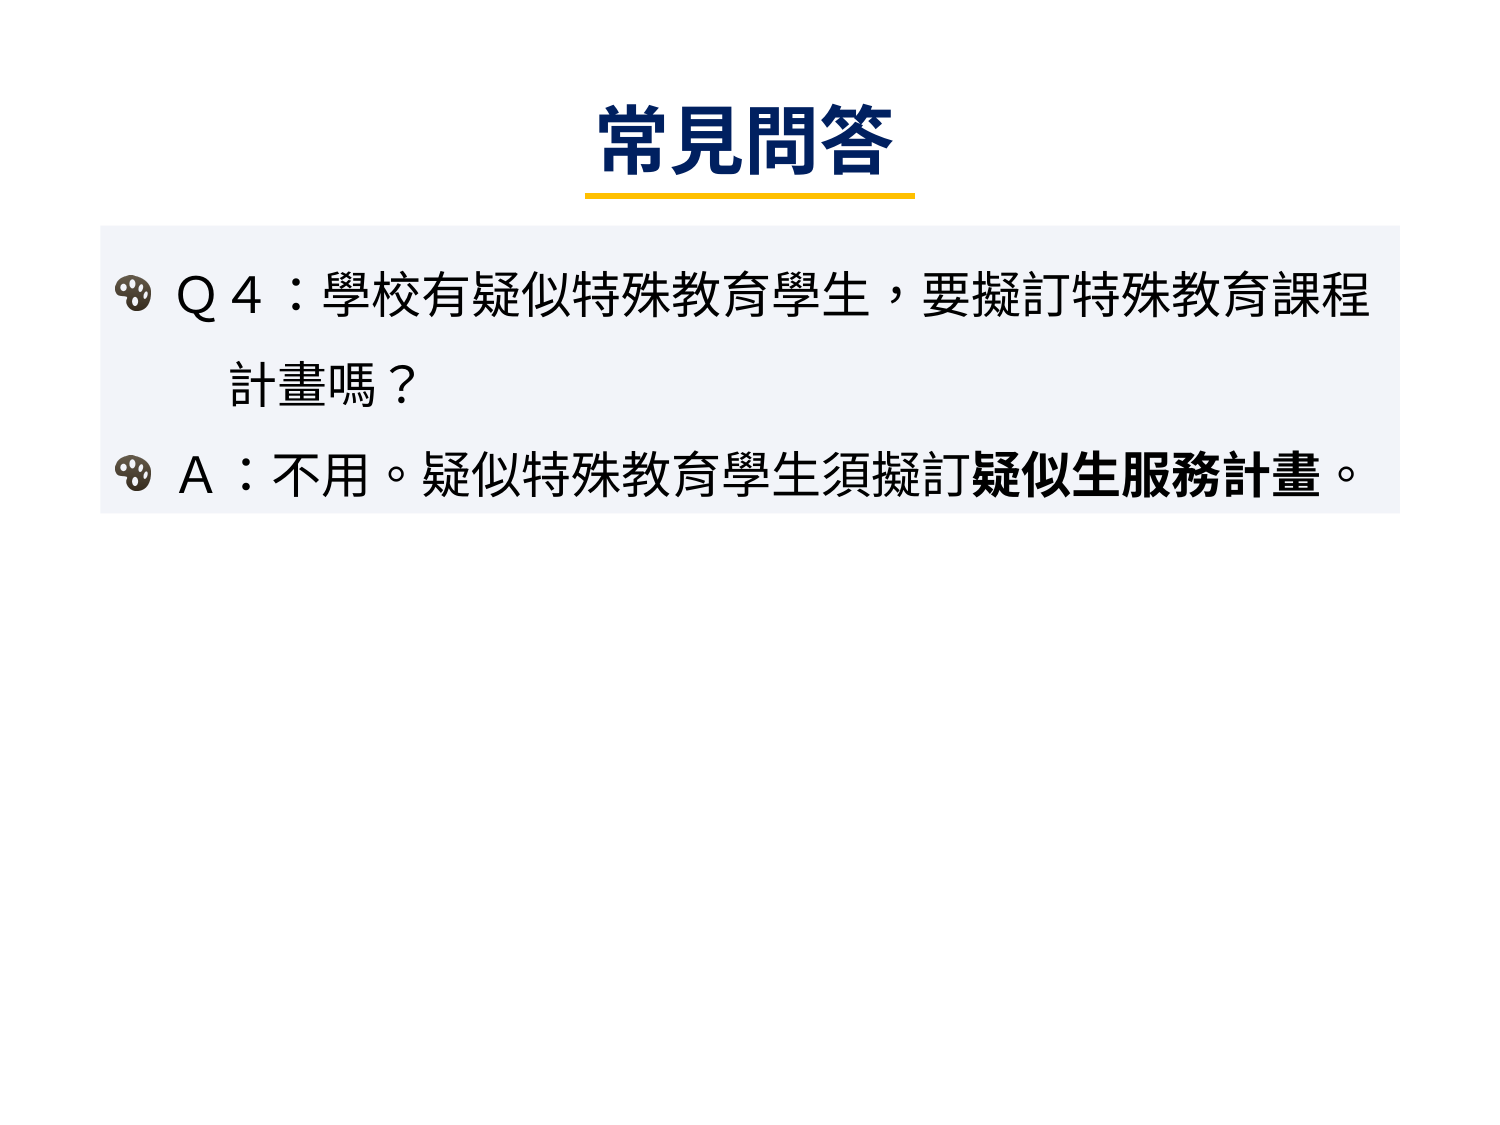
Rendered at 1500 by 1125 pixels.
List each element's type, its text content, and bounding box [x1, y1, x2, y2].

title 常見問答 [41, 45, 1447, 233]
text_box Ｑ４：學校有疑似特殊教育學生，要擬訂特殊教育課程計畫嗎？ Ａ：不用。疑似特殊教育學生須擬訂疑似生服務計畫。 [100, 225, 1400, 514]
